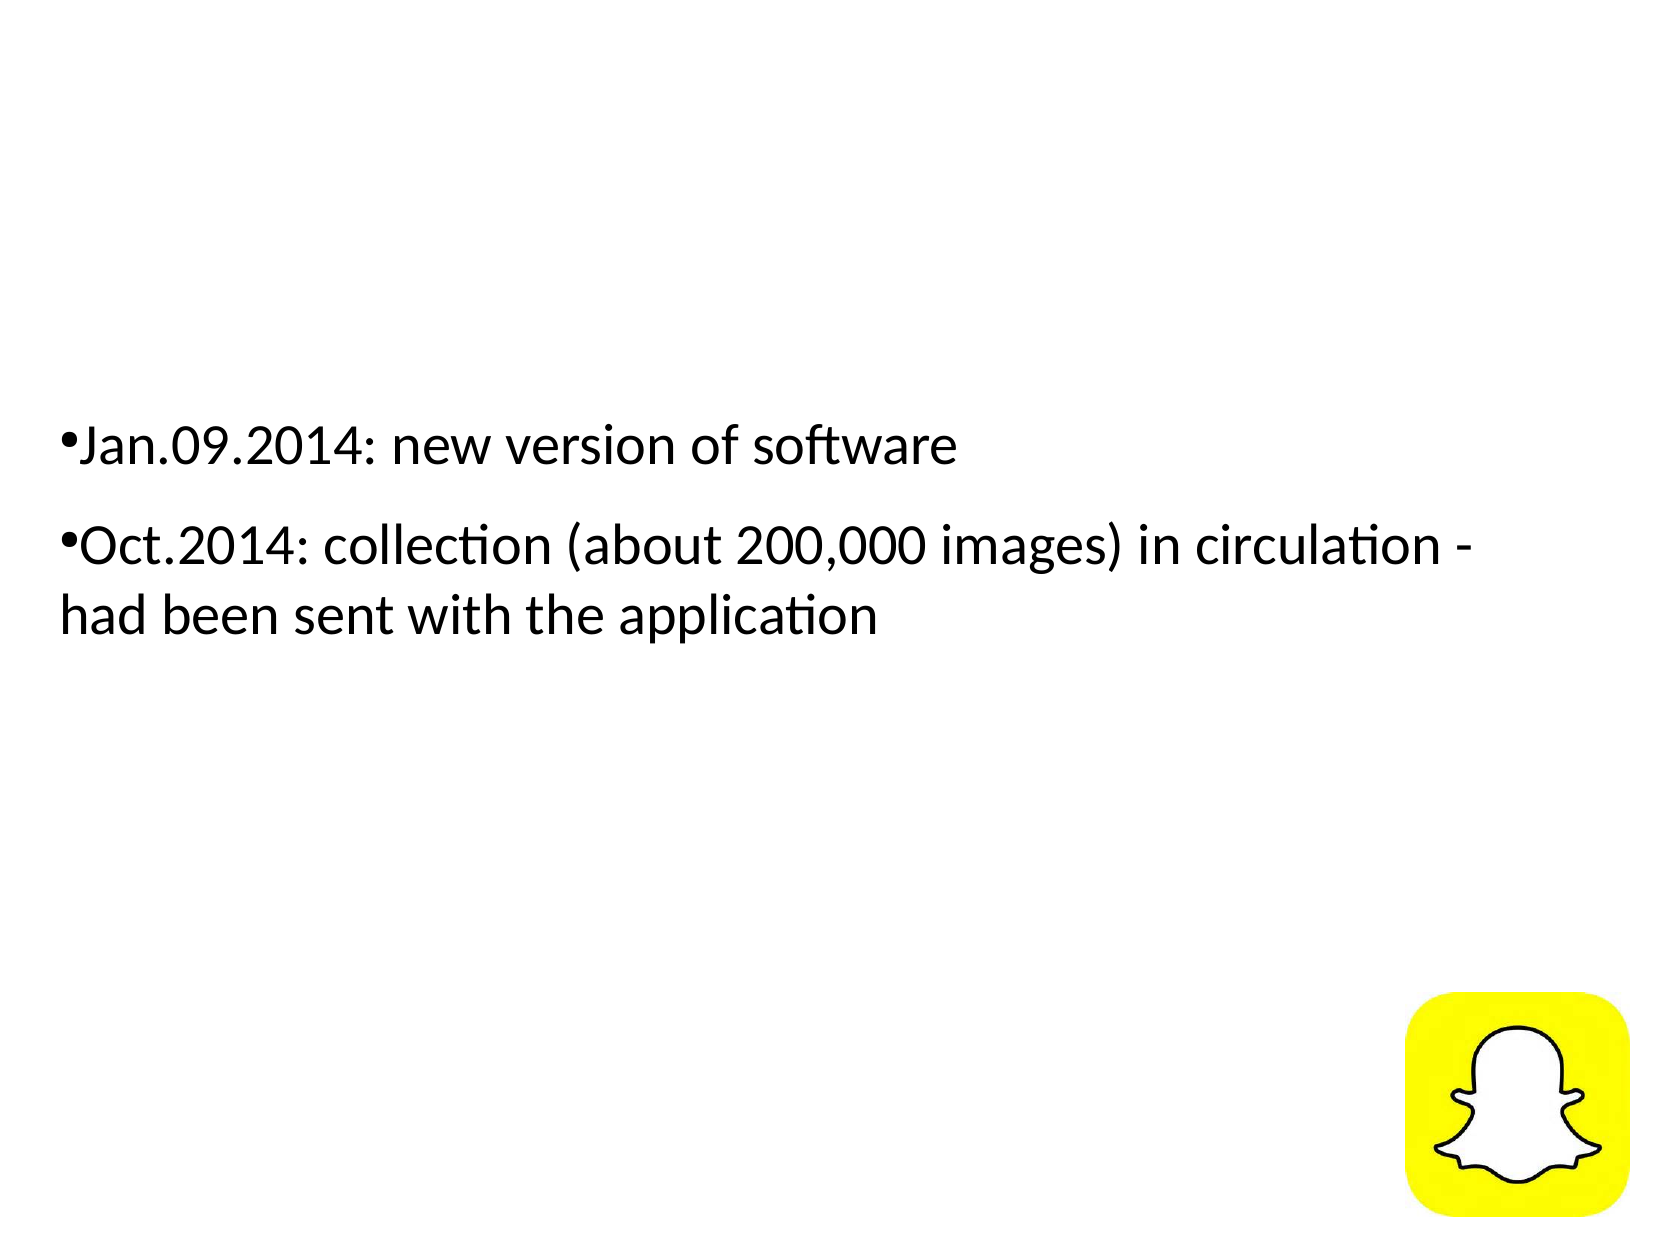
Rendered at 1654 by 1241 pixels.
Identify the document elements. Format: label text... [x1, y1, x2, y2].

picture [1405, 992, 1630, 1217]
list Jan.09.2014: new version of software Oct.2014: collection (about 200,000 images) in circulation -had been sent with the application [59, 307, 1548, 957]
